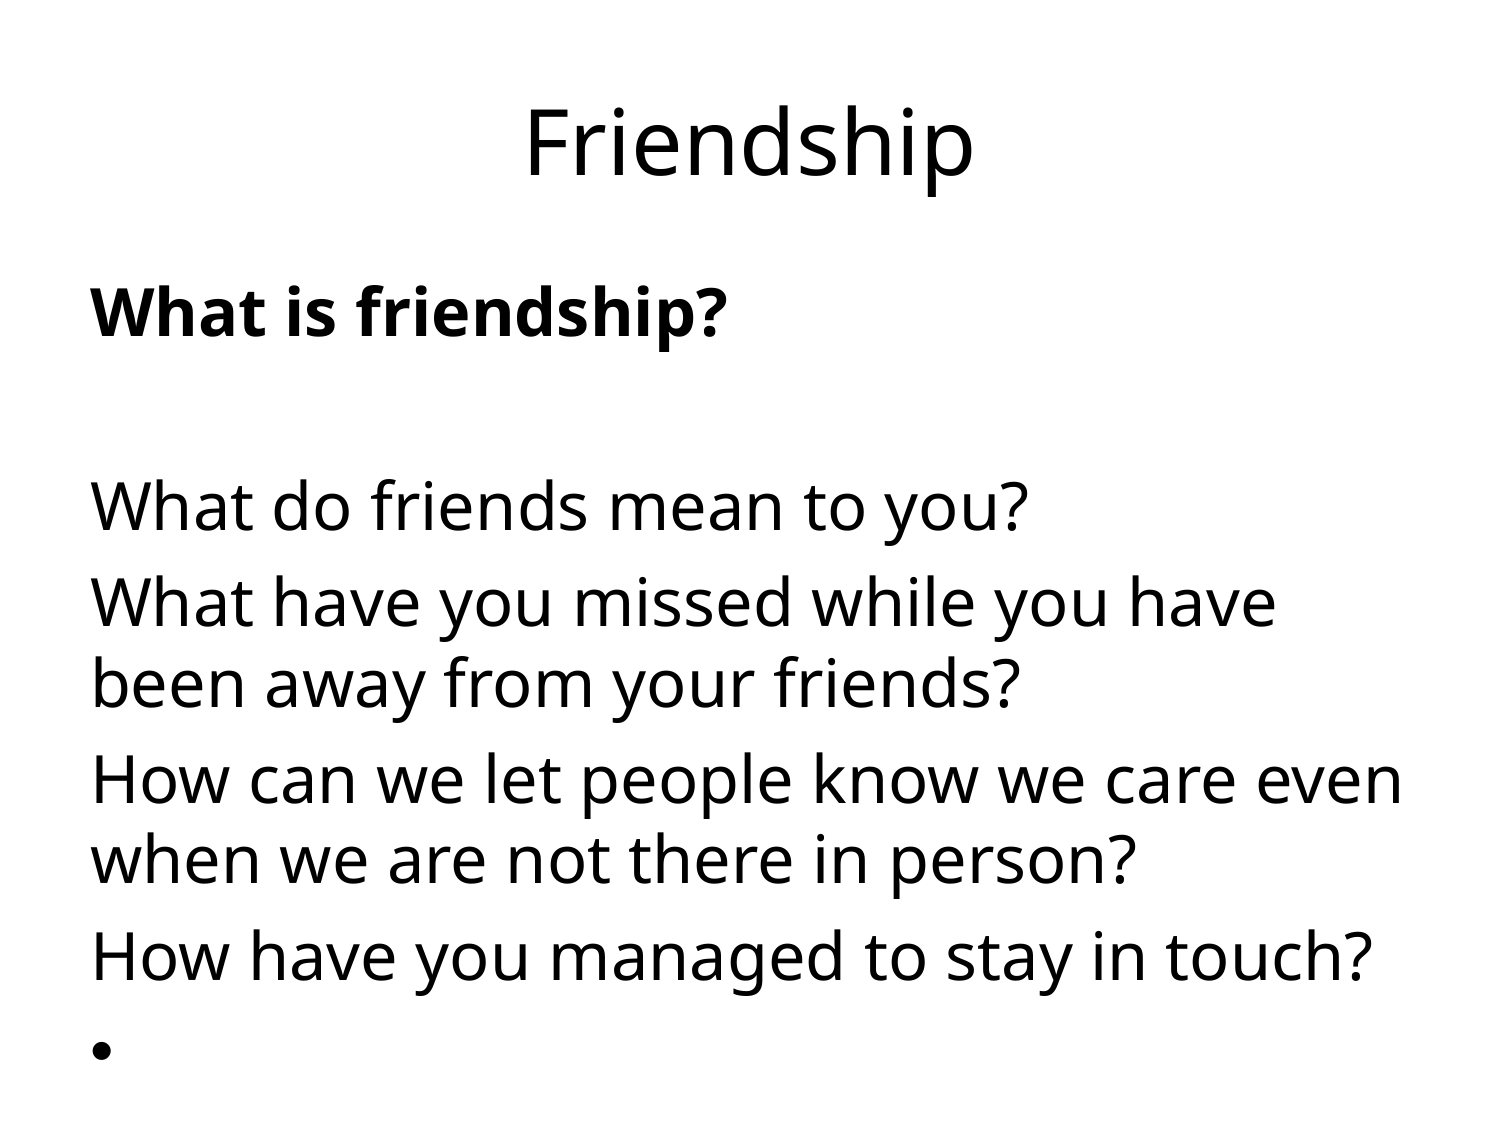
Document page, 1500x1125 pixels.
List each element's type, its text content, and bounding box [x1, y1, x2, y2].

title Friendship [75, 45, 1426, 233]
list What is friendship? What do friends mean to you? What have you missed while you have been away from your friends? How can we let people know we care even when we are not there in person? How have you managed to stay in touch? [75, 262, 1426, 1005]
